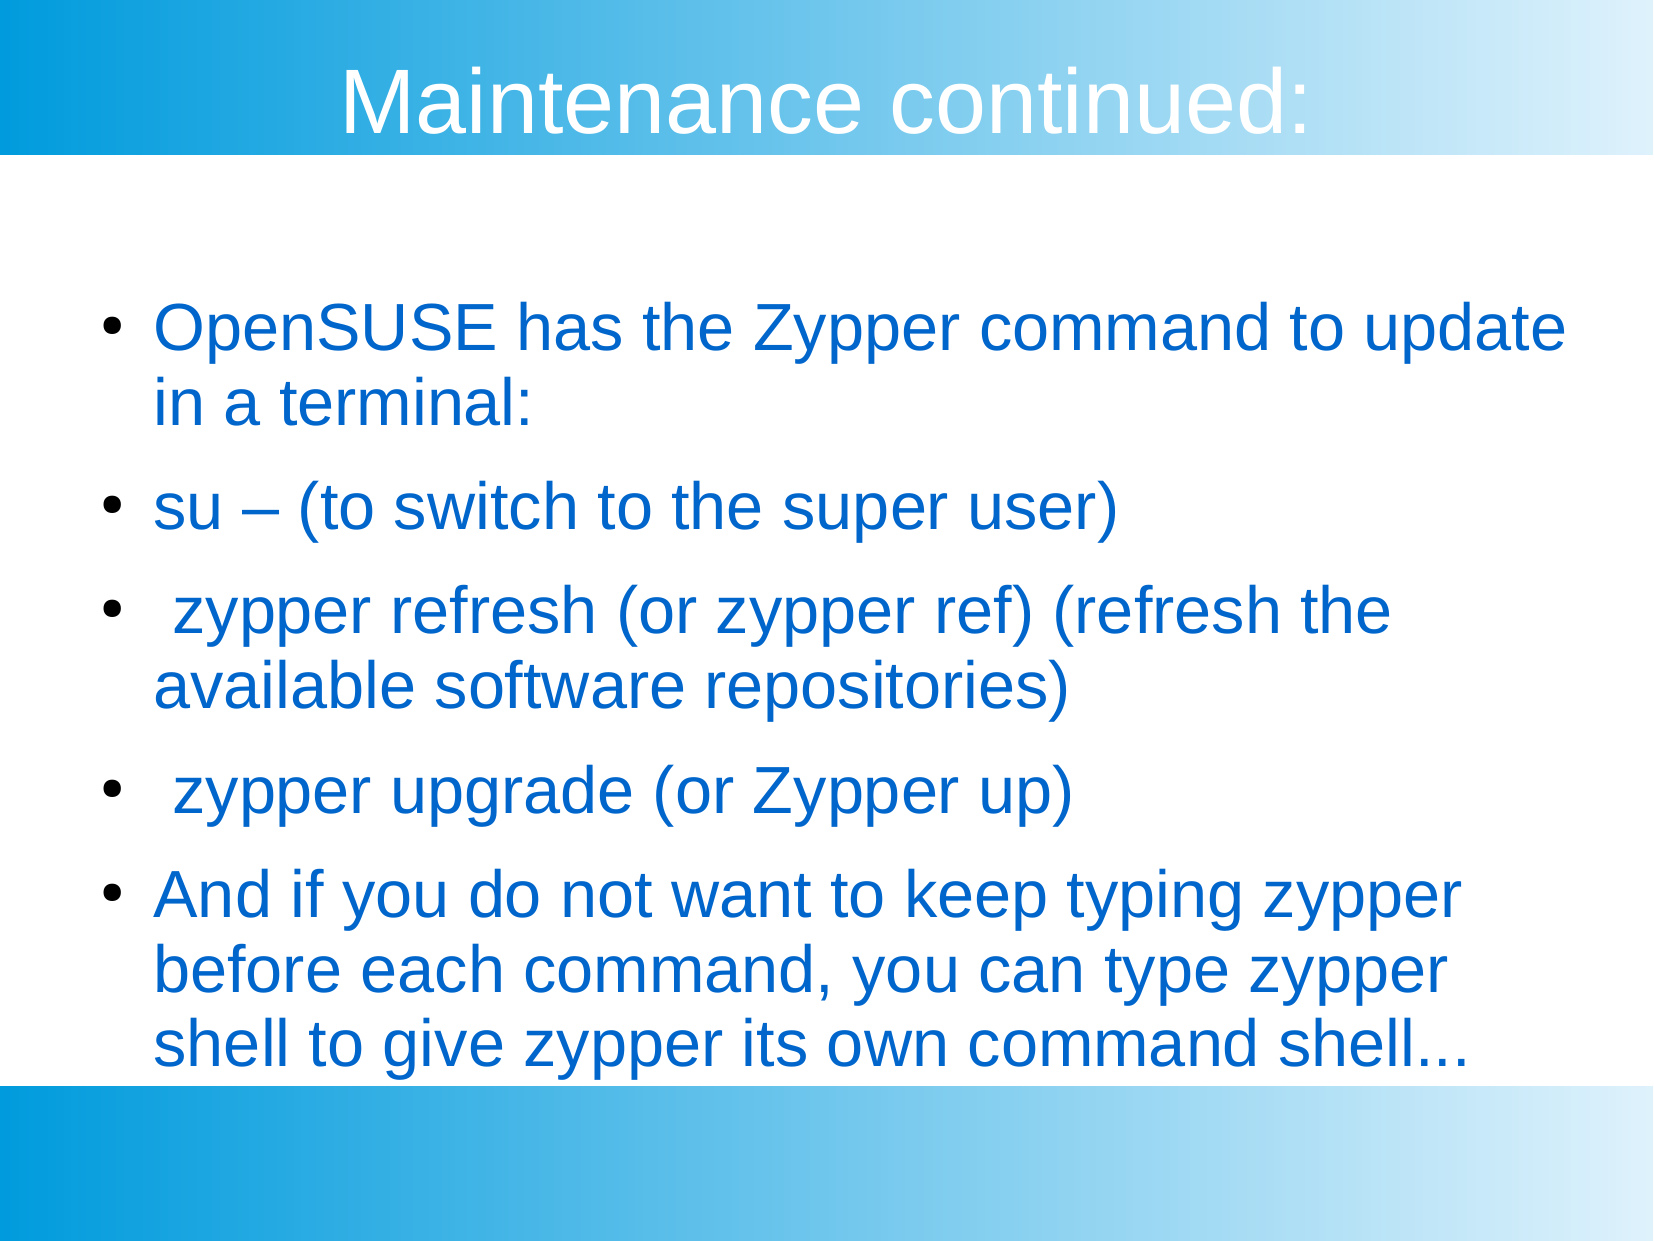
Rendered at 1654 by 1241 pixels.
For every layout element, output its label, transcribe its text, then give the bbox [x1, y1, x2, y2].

title Maintenance continued: [82, 49, 1571, 155]
list OpenSUSE has the Zypper command to update in a terminal: su – (to switch to the super user) zypper refresh (or zypper ref) (refresh the available software repositories) zypper upgrade (or Zypper up) And if you do not want to keep typing zypper before each command, you can type zypper shell to give zypper its own command shell... [82, 290, 1571, 1010]
